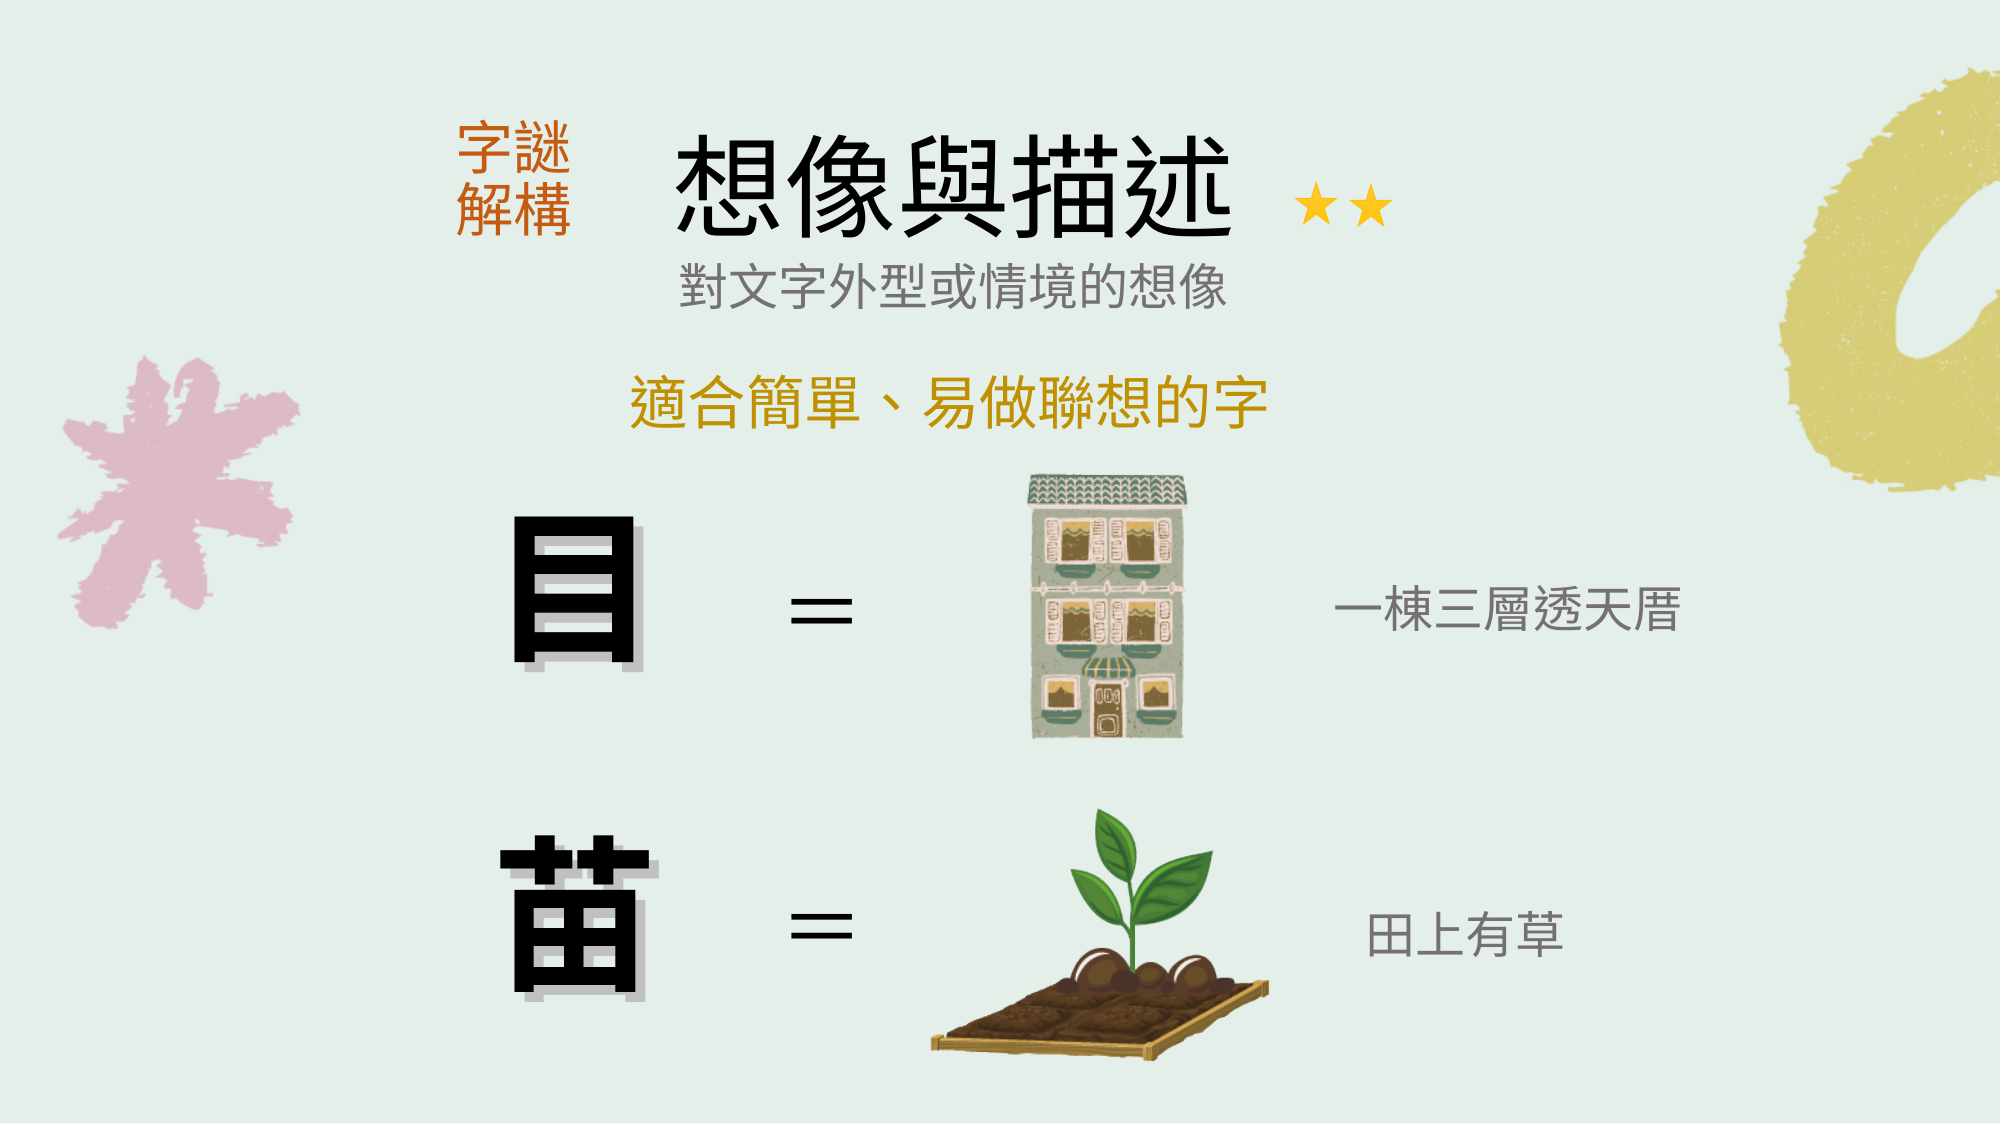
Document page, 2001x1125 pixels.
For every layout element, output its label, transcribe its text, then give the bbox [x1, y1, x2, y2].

text_box 一棟三層透天厝 [1289, 569, 1728, 645]
title 字謎 解構 [401, 94, 626, 270]
text_box ＝ [737, 552, 907, 668]
picture [0, 0, 2000, 1125]
text_box 對文字外型或情境的想像 [627, 248, 1280, 323]
text_box 目 [441, 498, 709, 744]
text_box 苗 [441, 826, 709, 1051]
text_box [1296, 182, 1337, 224]
text_box [1350, 184, 1392, 226]
text_box 想像與描述 [611, 109, 1296, 259]
text_box 田上有草 [1289, 896, 1643, 971]
text_box ＝ [737, 867, 907, 983]
text_box 適合簡單、易做聯想的字 [550, 359, 1351, 444]
